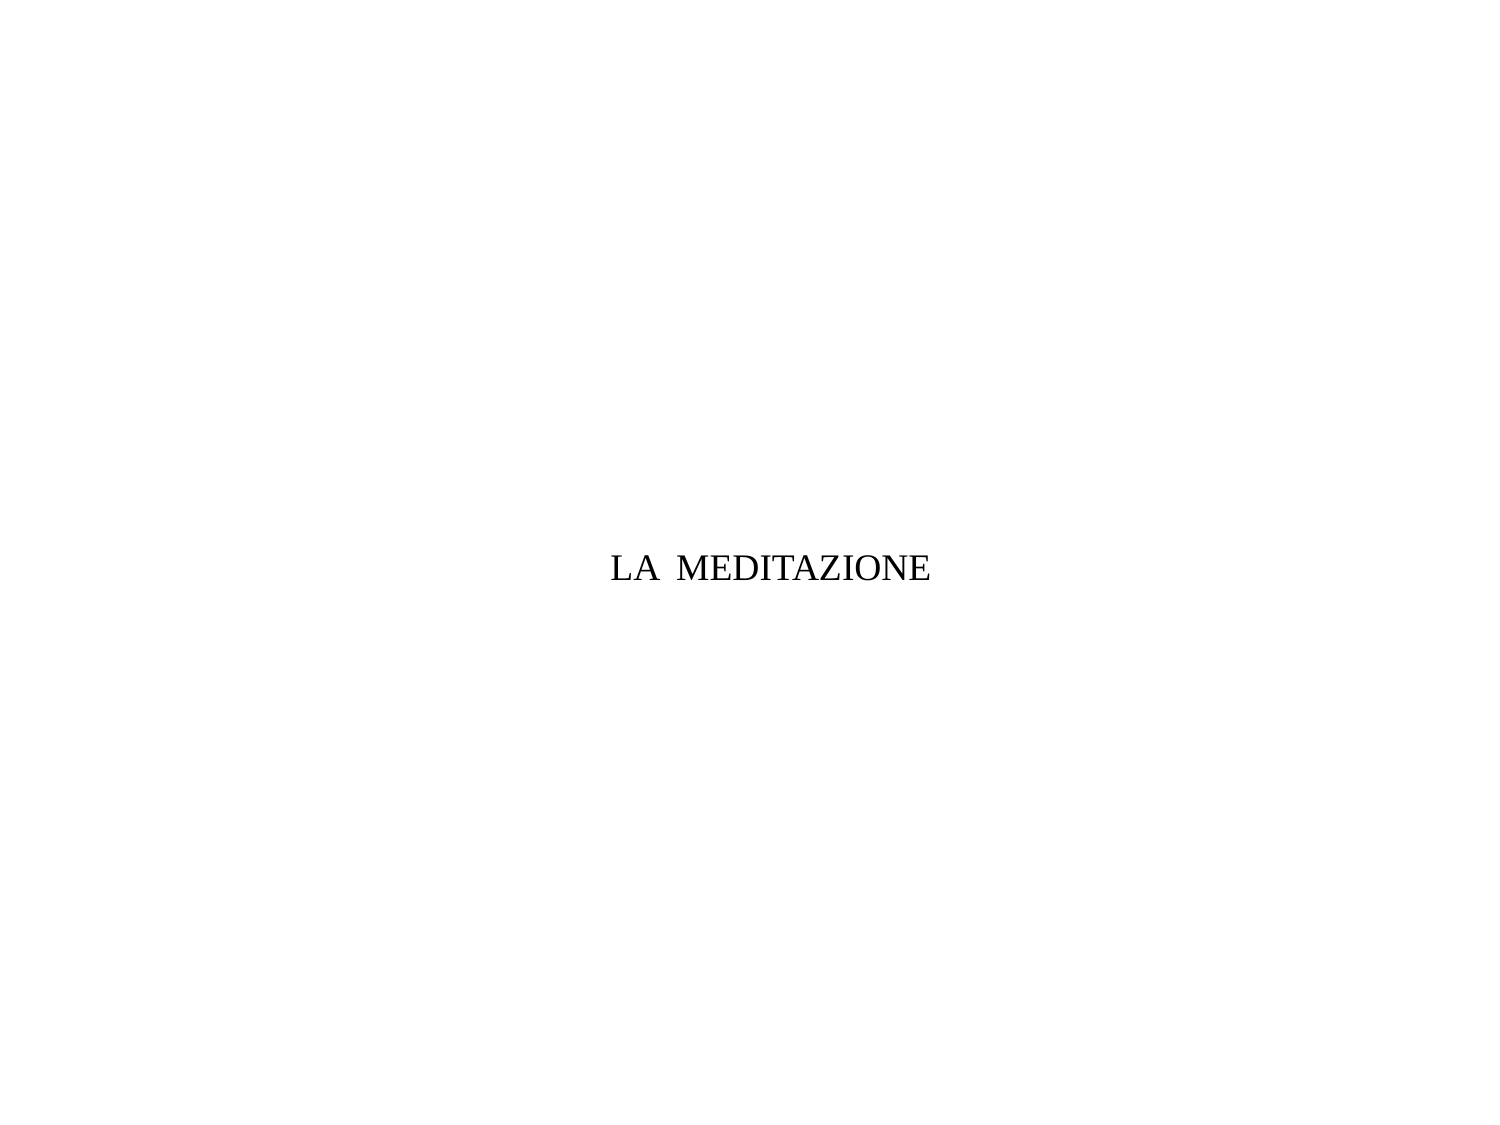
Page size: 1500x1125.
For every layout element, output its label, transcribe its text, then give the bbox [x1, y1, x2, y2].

text_box LA MEDITAZIONE [595, 529, 947, 596]
